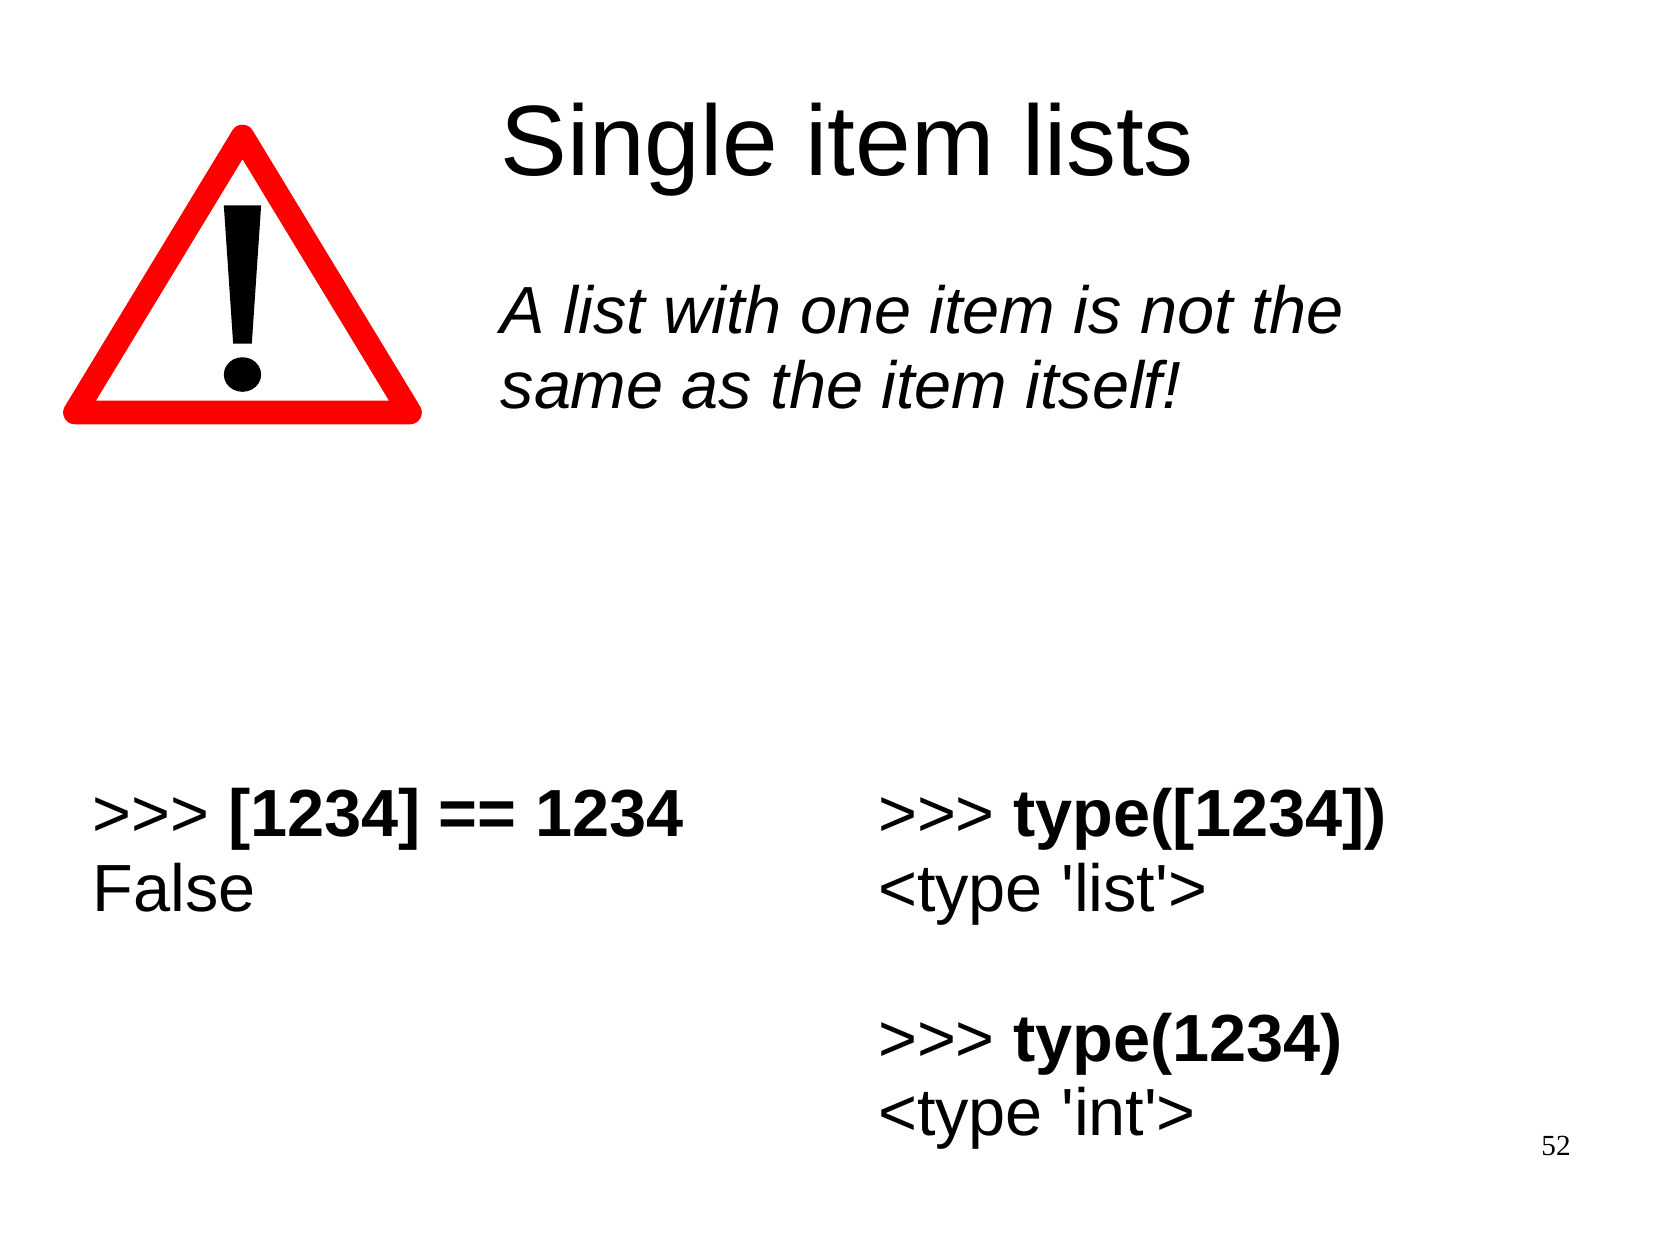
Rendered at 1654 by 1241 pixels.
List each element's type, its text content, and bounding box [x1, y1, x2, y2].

text_box >>> type([1234]) <type 'list'> >>> type(1234) <type 'int'> [860, 765, 1406, 1161]
text_box [223, 205, 262, 344]
text_box Single item lists [482, 75, 1213, 208]
text_box [223, 357, 262, 392]
text_box >>> [1234] == 1234 False [75, 765, 702, 937]
text_box A list with one item is not the same as the item itself! [482, 262, 1363, 433]
